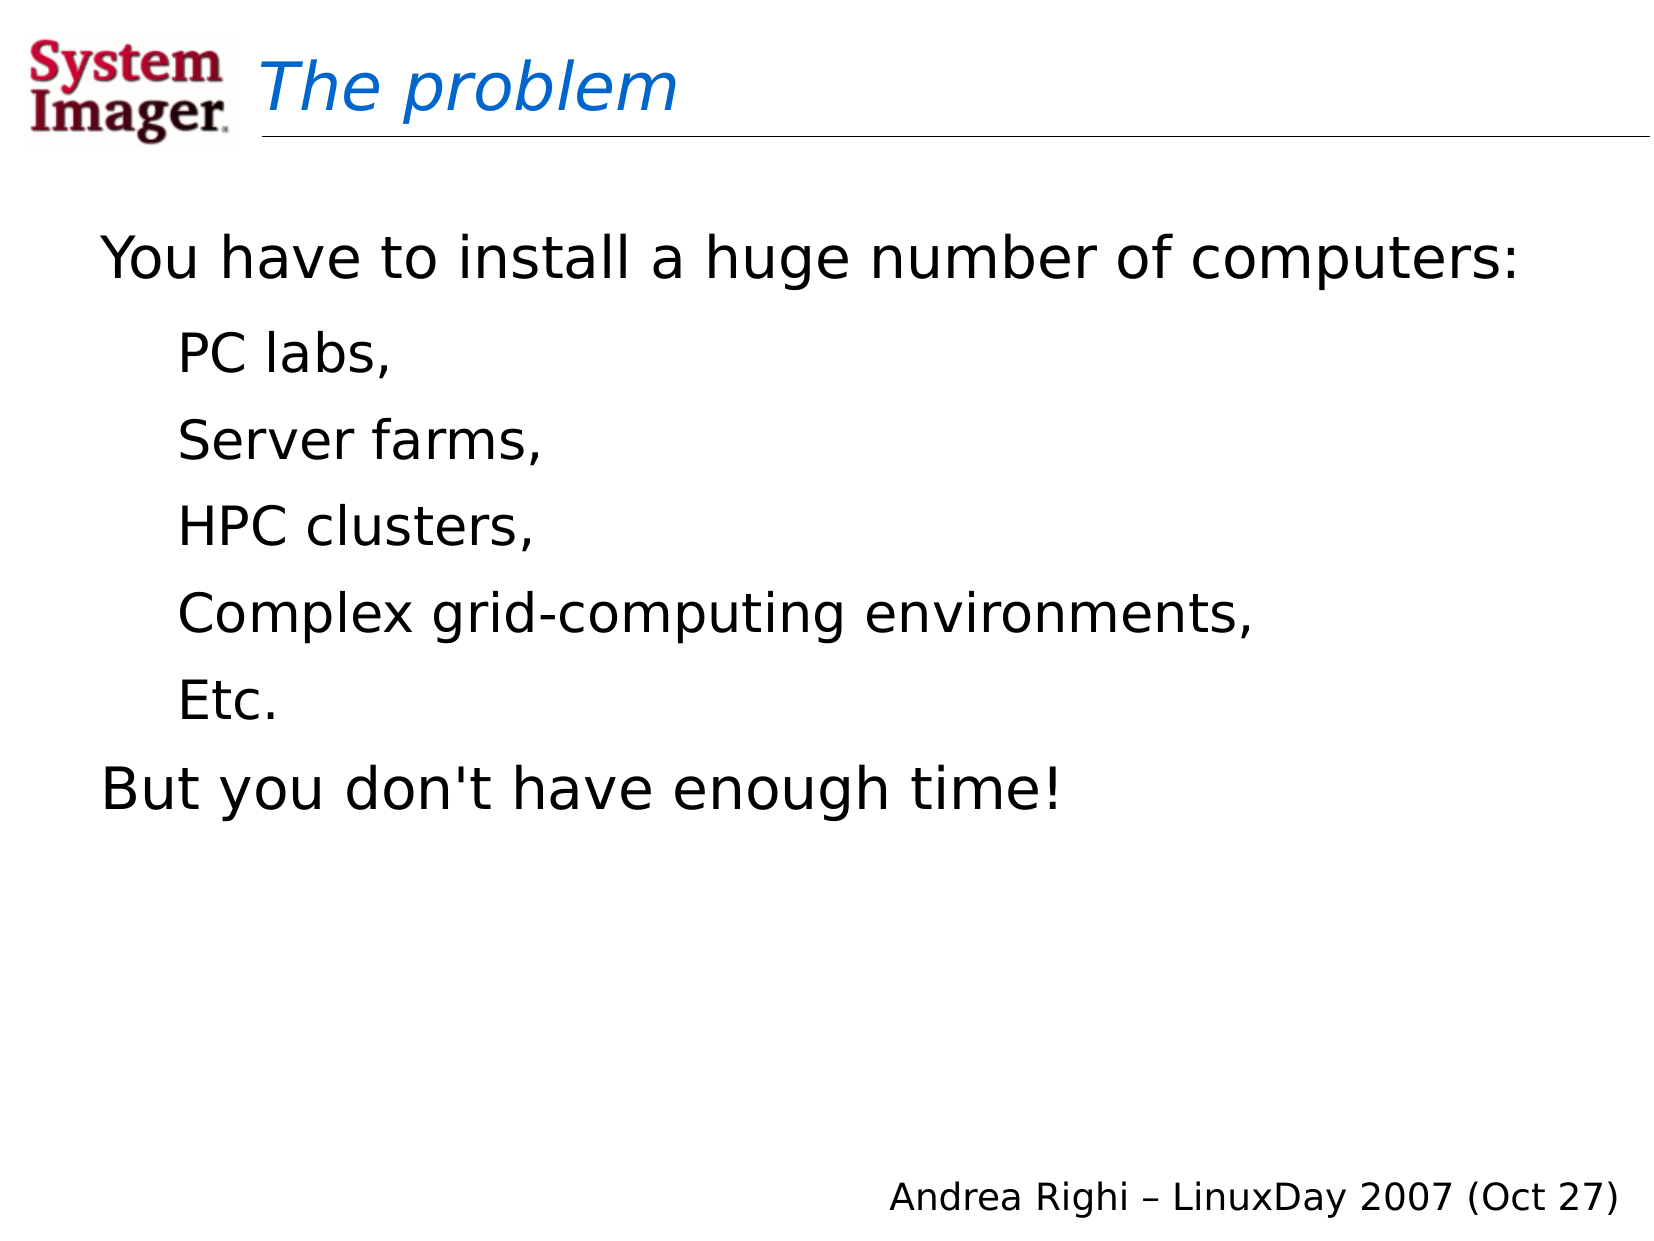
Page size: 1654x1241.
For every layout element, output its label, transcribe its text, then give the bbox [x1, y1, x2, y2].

list You have to install a huge number of computers: PC labs, Server farms, HPC clusters, Complex grid-computing environments, Etc. But you don't have enough time! [82, 225, 1571, 1095]
picture [25, 34, 237, 151]
title The problem [258, 43, 1529, 131]
